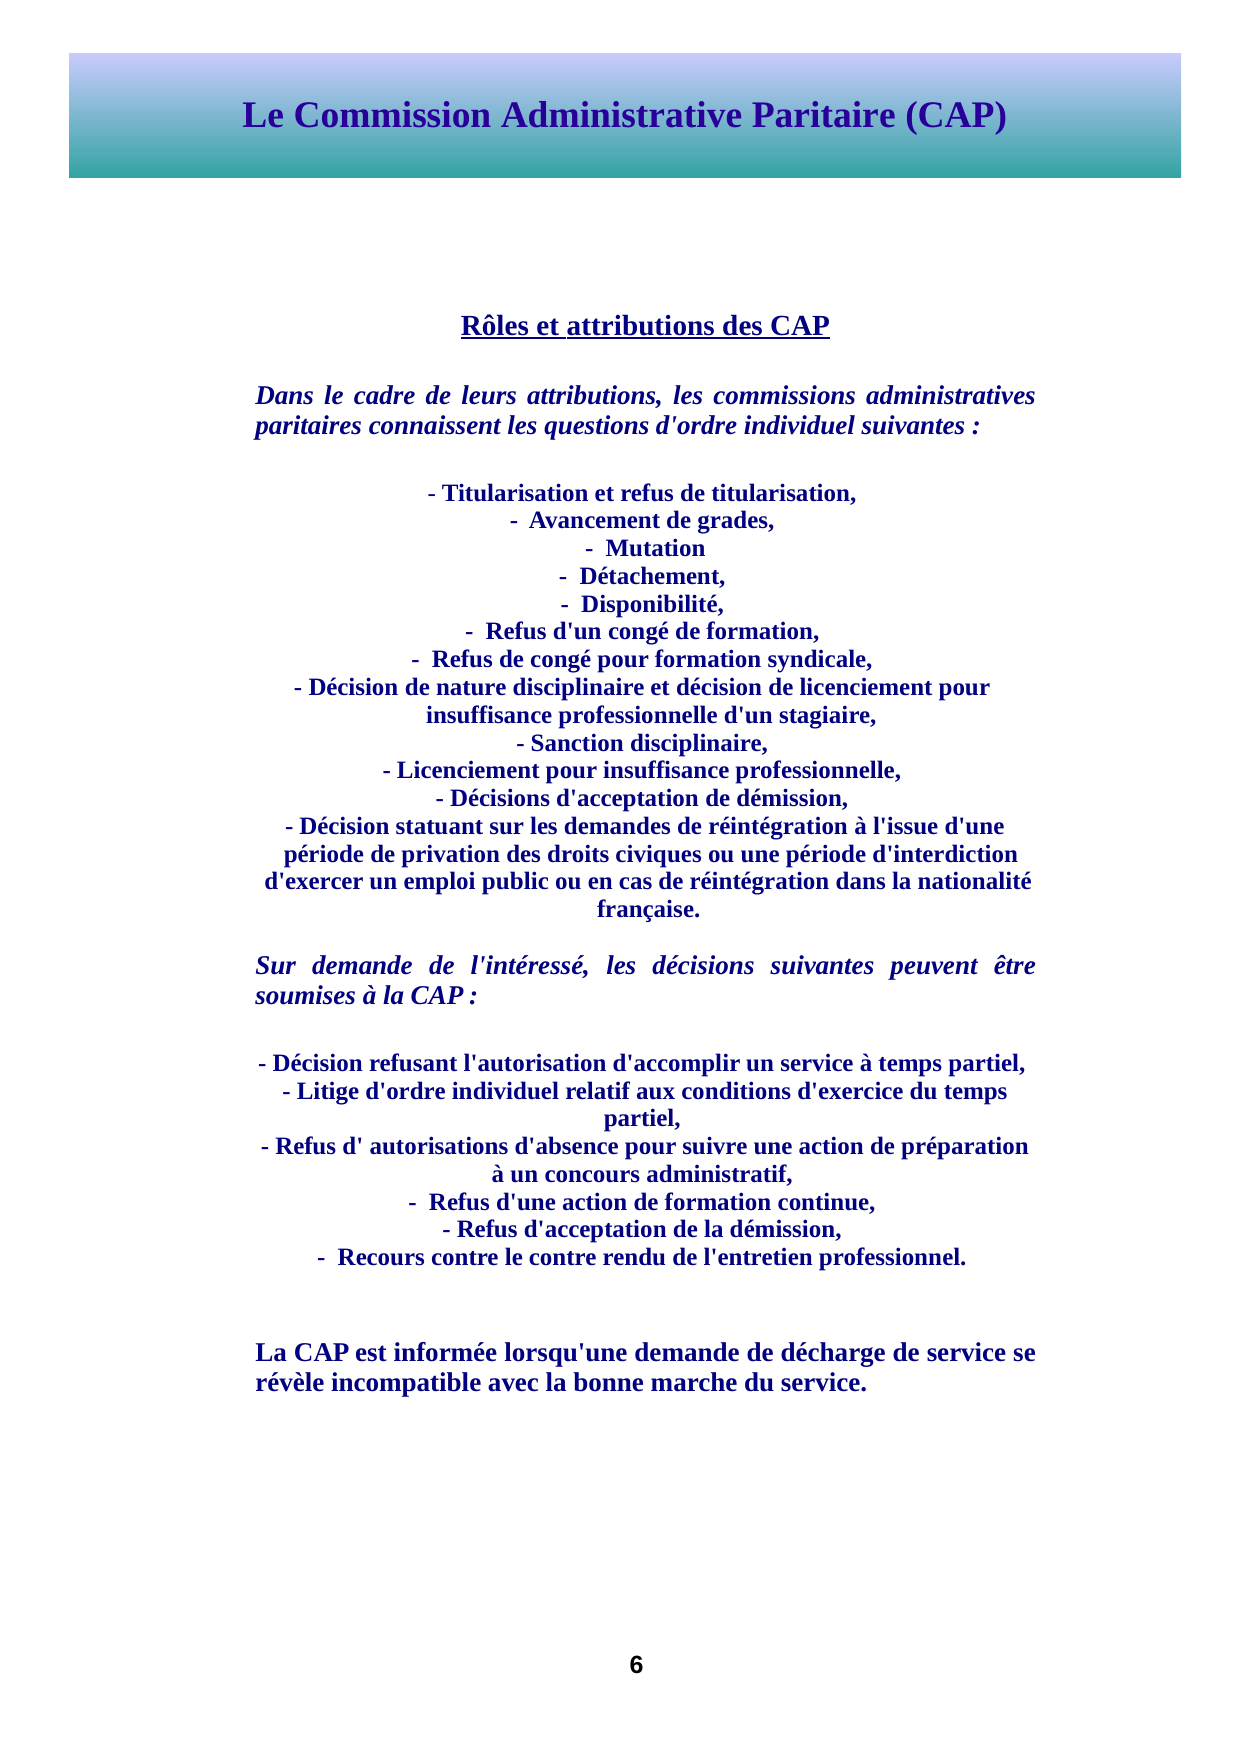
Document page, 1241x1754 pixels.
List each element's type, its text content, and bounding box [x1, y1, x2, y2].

picture [59, 59, 1182, 1695]
text_box 6 [614, 1643, 678, 1688]
list Rôles et attributions des CAP Dans le cadre de leurs attributions, les commissions administratives paritaires connaissent les questions d'ordre individuel suivantes : - Titularisation et refus de titularisation, - Avancement de grades, - Mutation - Détachement, - Disponibilité, - Refus d'un congé de formation, - Refus de congé pour formation syndicale, - Décision de nature disciplinaire et décision de licenciement pour insuffisance professionnelle d'un stagiaire, - Sanction disciplinaire, - Licenciement pour insuffisance professionnelle, - Décisions d'acceptation de démission, - Décision statuant sur les demandes de réintégration à l'issue d'une période de privation des droits civiques ou une période d'interdiction d'exercer un emploi public ou en cas de réintégration dans la nationalité française. Sur demande de l'intéressé, les décisions suivantes peuvent être soumises à la CAP : - Décision refusant l'autorisation d'accomplir un service à temps partiel, - Litige d'ordre individuel relatif aux conditions d'exercice du temps partiel, - Refus d' autorisations d'absence pour suivre une action de préparation à un concours administratif, - Refus d'une action de formation continue, - Refus d'acceptation de la démission, - Recours contre le contre rendu de l'entretien professionnel. La CAP est informée lorsqu'une demande de décharge de service se révèle incompatible avec la bonne marche du service. [184, 242, 1036, 1719]
title Le Commission Administrative Paritaire (CAP) [69, 53, 1182, 178]
